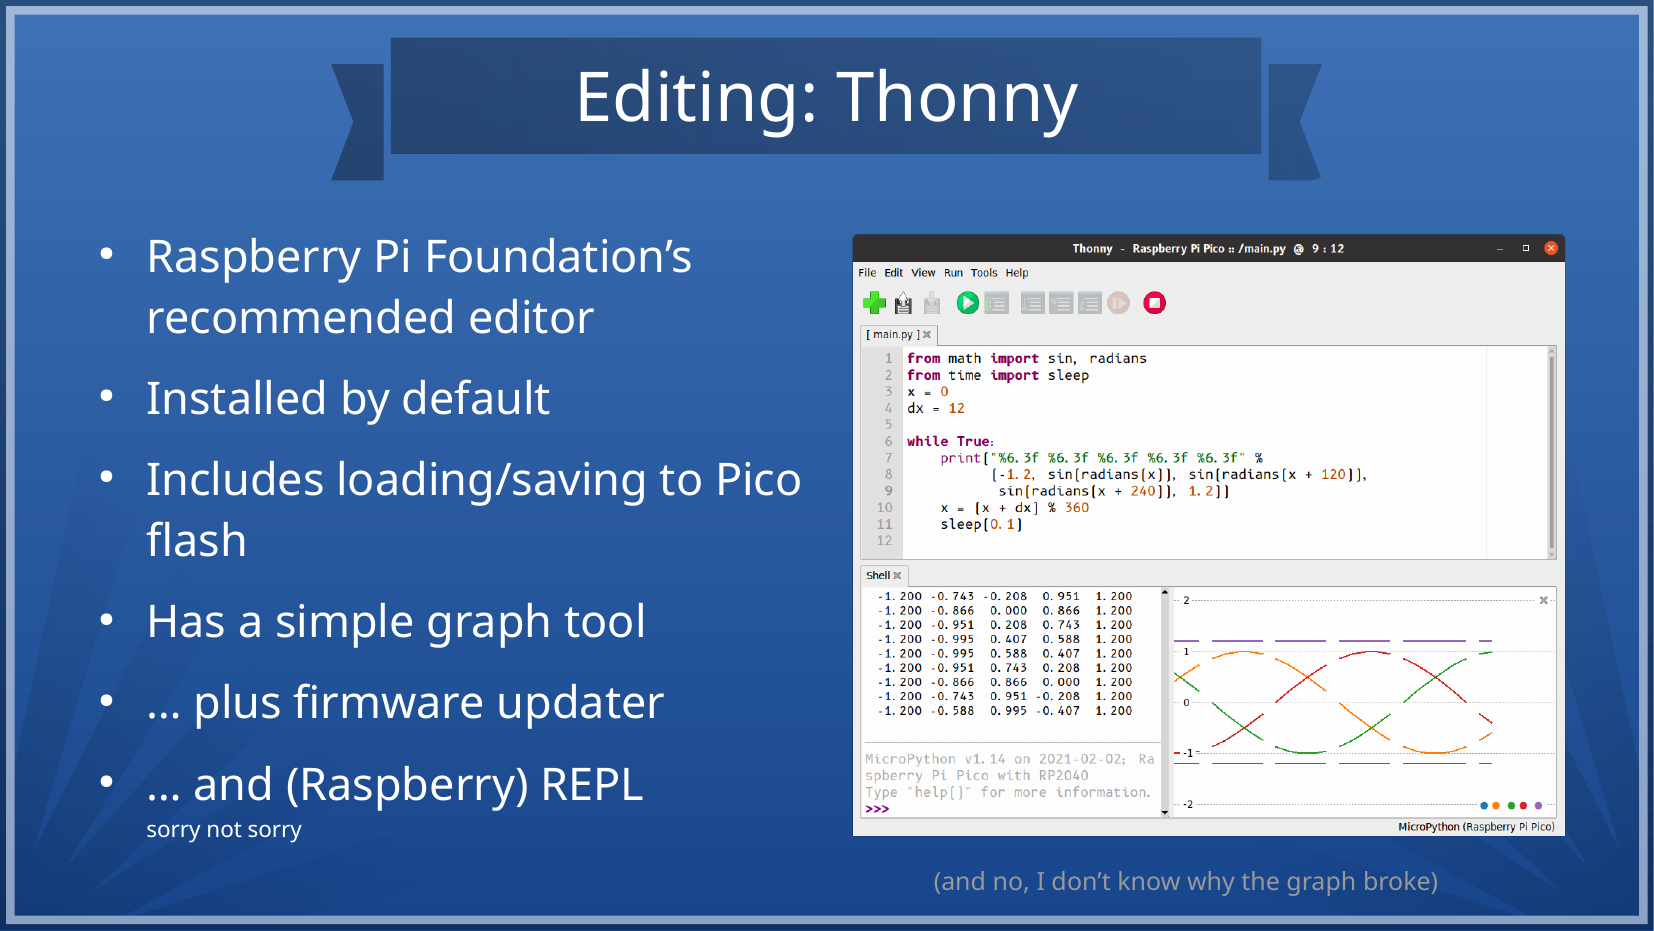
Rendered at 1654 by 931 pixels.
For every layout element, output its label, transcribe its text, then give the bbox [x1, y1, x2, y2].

title Editing: Thonny [389, 35, 1264, 154]
picture [845, 228, 1572, 843]
list Raspberry Pi Foundation’s recommended editor Installed by default Includes loading/saving to Pico flash Has a simple graph tool … plus firmware updater … and (Raspberry) REPL sorry not sorry [82, 224, 809, 848]
text_box (and no, I don’t know why the graph broke) [918, 856, 1477, 902]
